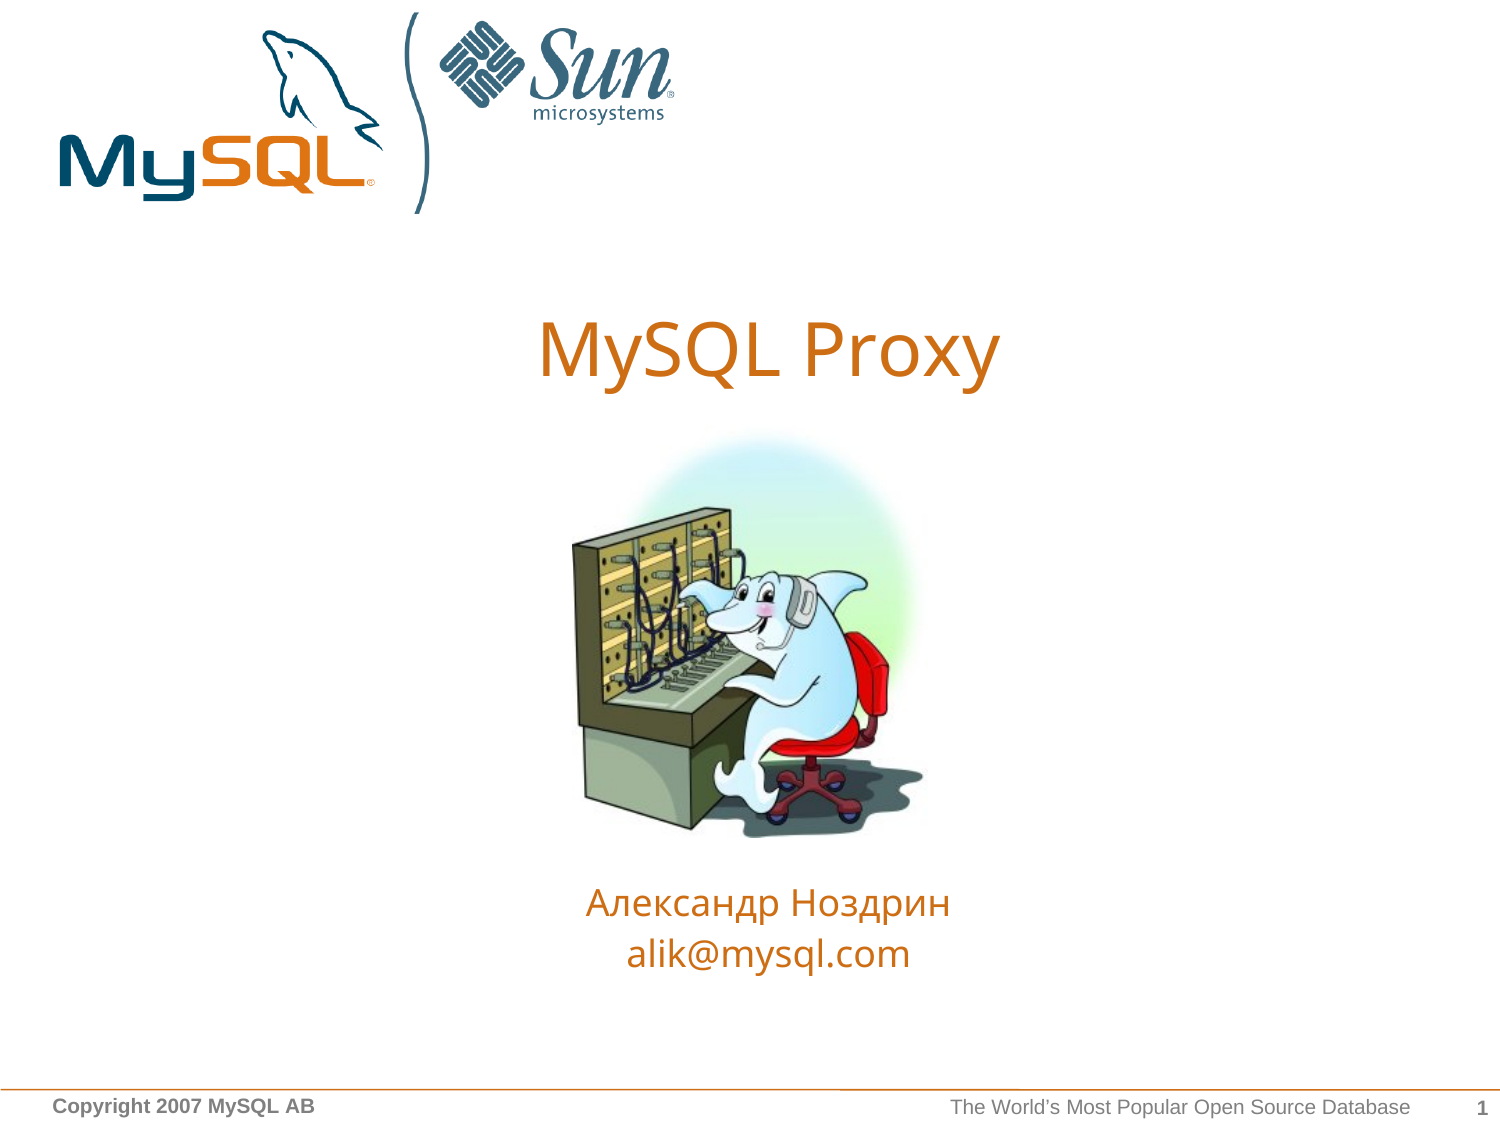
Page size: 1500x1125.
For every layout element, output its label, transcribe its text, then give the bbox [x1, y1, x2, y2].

title MySQL Proxy Александр Ноздрин alik@mysql.com [99, 69, 1438, 1044]
picture [572, 425, 928, 838]
picture [59, 12, 675, 214]
